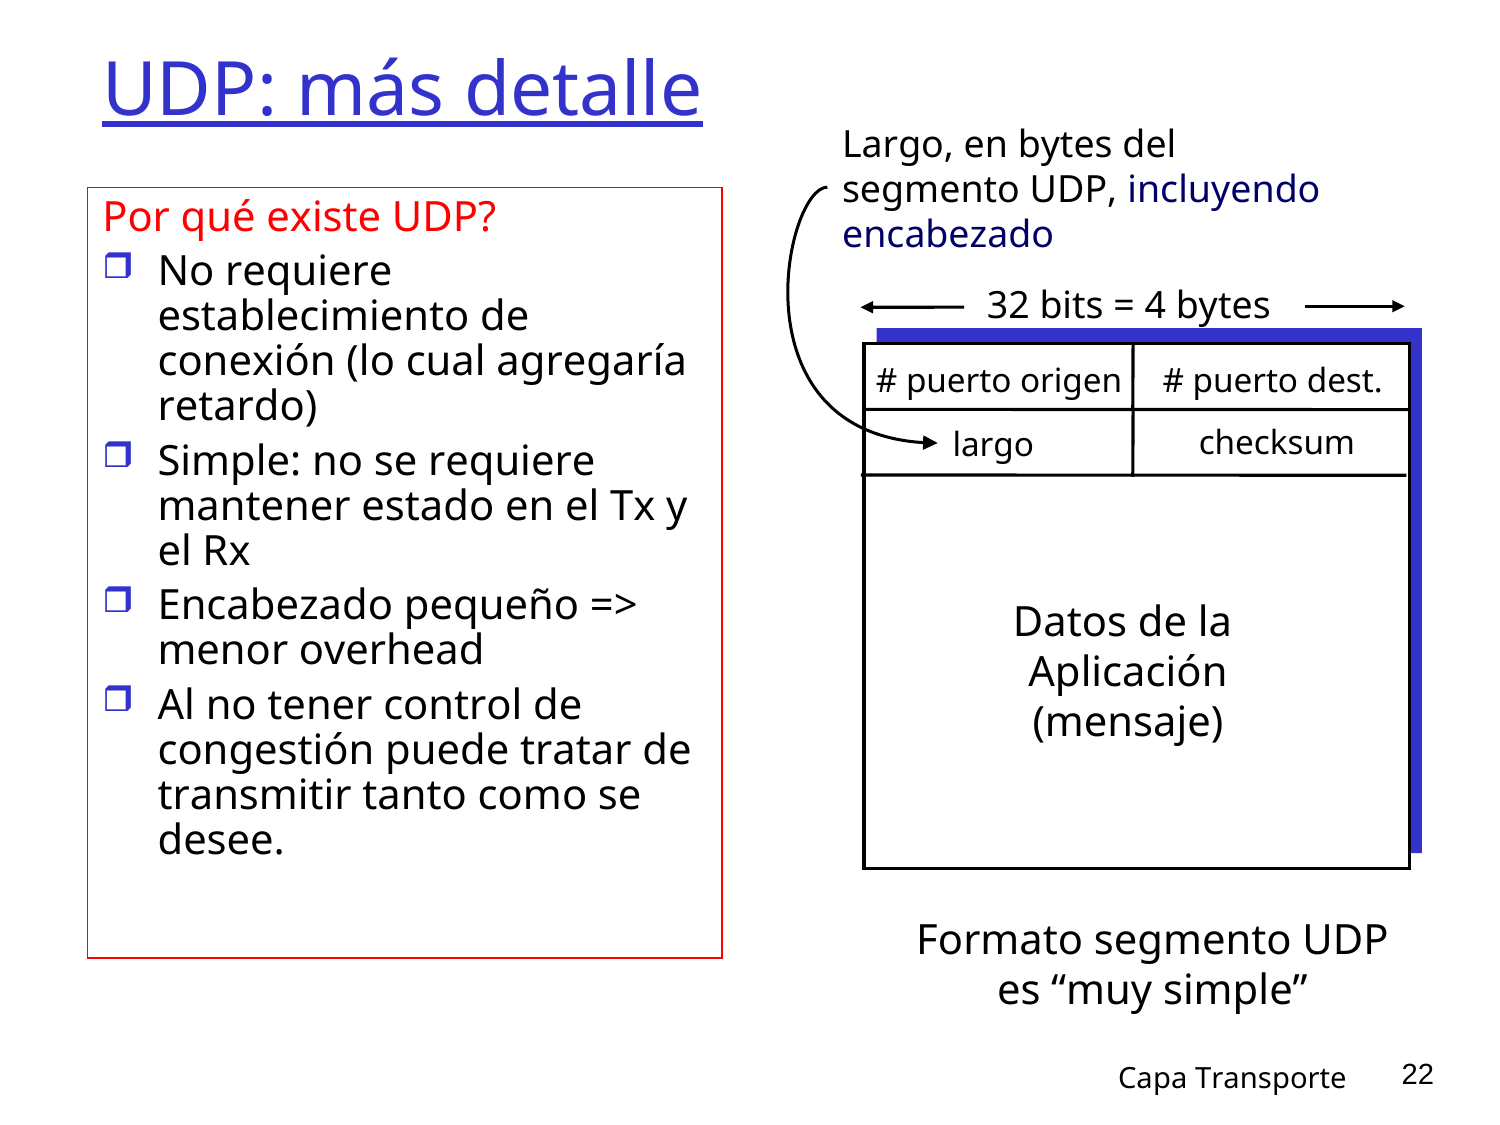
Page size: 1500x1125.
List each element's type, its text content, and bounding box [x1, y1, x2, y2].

text_box [864, 328, 1422, 869]
text_box # puerto origen [861, 351, 1131, 407]
text_box 32 bits = 4 bytes [972, 273, 1286, 334]
title UDP: más detalle [87, 23, 1388, 150]
text_box # puerto dest. [1147, 351, 1399, 407]
text_box Datos de la Aplicación (mensaje)‏ [998, 587, 1258, 753]
text_box [864, 411, 1131, 473]
text_box Largo, en bytes del segmento UDP, incluyendo encabezado [827, 111, 1336, 263]
text_box checksum [1183, 413, 1371, 470]
text_box largo [937, 415, 1049, 471]
list Por qué existe UDP? No requiere establecimiento de conexión (lo cual agregaría retardo)‏ Simple: no se requiere mantener estado en el Tx y el Rx Encabezado pequeño => menor overhead Al no tener control de congestión puede tratar de transmitir tanto como se desee. [87, 187, 722, 856]
text_box Formato segmento UDP es “muy simple” [901, 905, 1404, 1021]
